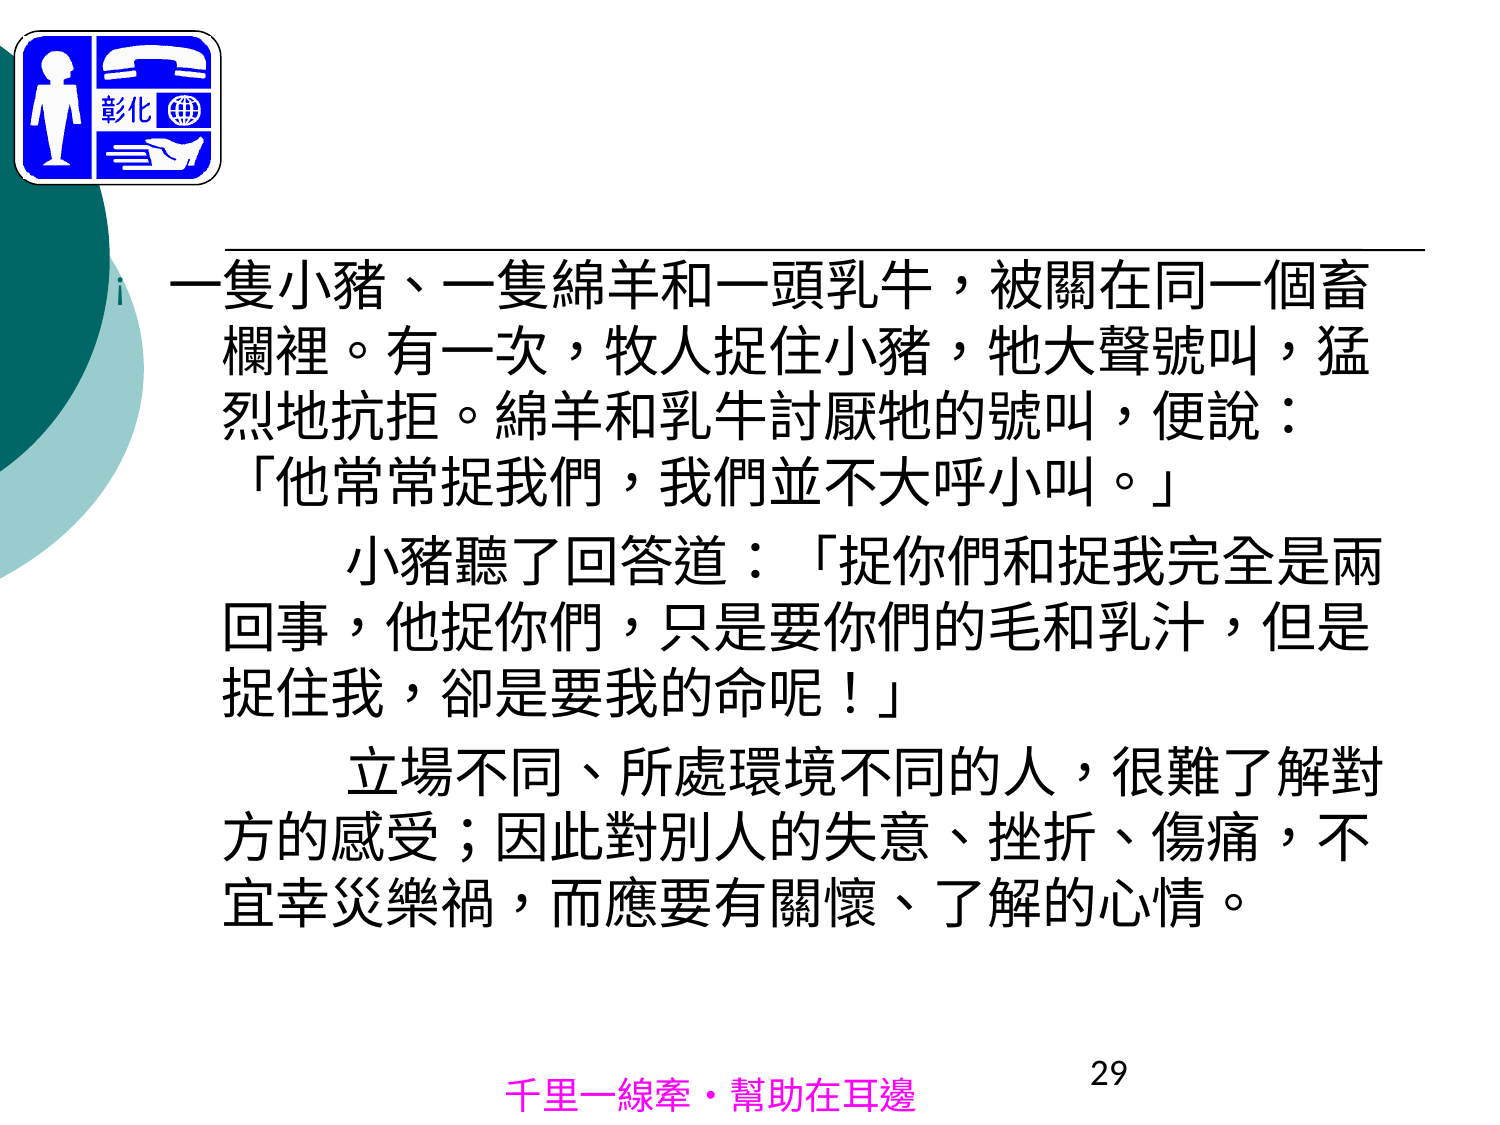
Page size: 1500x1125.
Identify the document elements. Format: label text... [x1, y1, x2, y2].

text_box 千里一線牽‧幫助在耳邊 [490, 1065, 933, 1125]
text_box [14, 37, 23, 179]
text_box 29 [1074, 1025, 1426, 1101]
picture [23, 36, 211, 180]
text_box [24, 31, 221, 185]
list 一隻小豬、一隻綿羊和一頭乳牛，被關在同一個畜欄裡。有一次，牧人捉住小豬，牠大聲號叫，猛烈地抗拒。綿羊和乳牛討厭牠的號叫，便說：「他常常捉我們，我們並不大呼小叫。」 小豬聽了回答道：「捉你們和捉我完全是兩回事，他捉你們，只是要你們的毛和乳汁，但是捉住我，卻是要我的命呢！」 立場不同、所處環境不同的人，很難了解對方的感受；因此對別人的失意、挫折、傷痛，不宜幸災樂禍，而應要有關懷、了解的心情。 [100, 243, 1424, 1035]
